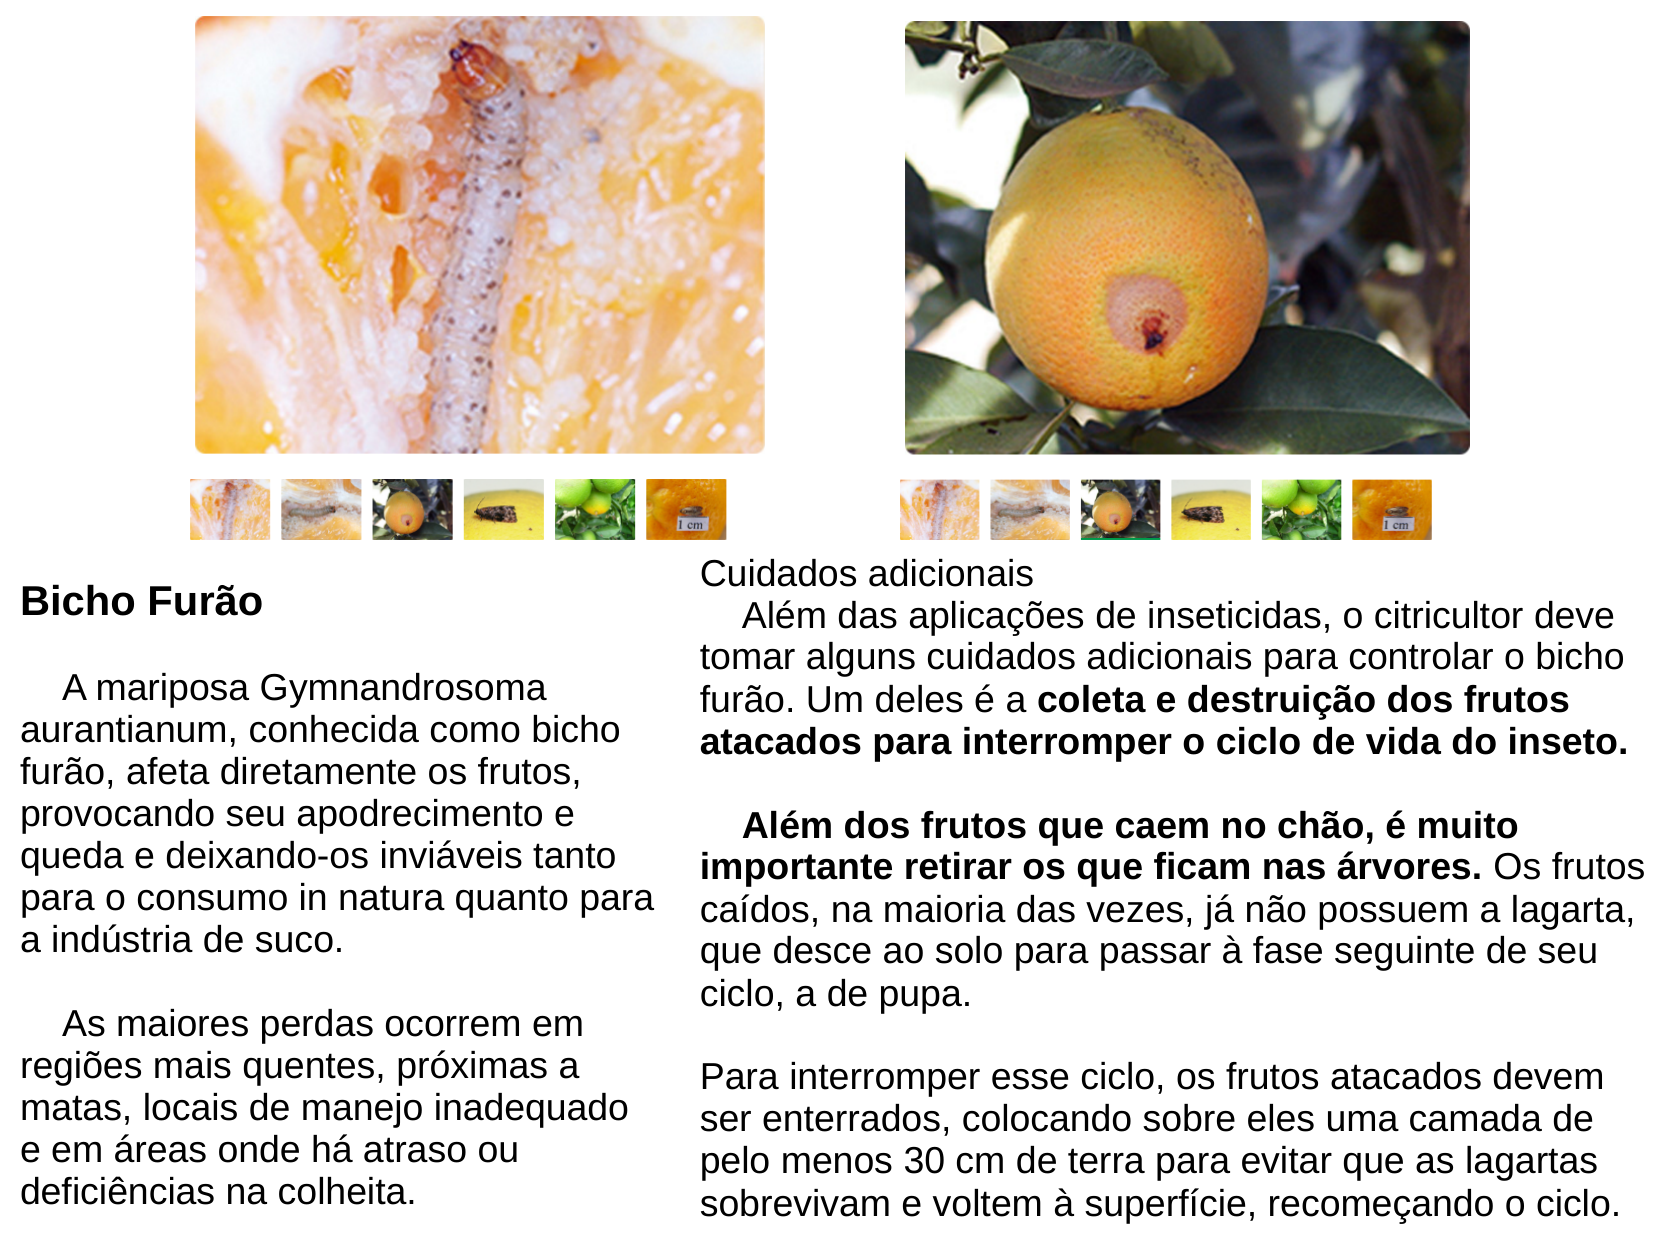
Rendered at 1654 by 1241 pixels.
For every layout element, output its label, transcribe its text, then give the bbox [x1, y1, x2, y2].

picture [183, 11, 772, 544]
text_box Bicho Furão A mariposa Gymnandrosoma aurantianum, conhecida como bicho furão, afeta diretamente os frutos, provocando seu apodrecimento e queda e deixando-os inviáveis tanto para o consumo in natura quanto para a indústria de suco. As maiores perdas ocorrem em regiões mais quentes, próximas a matas, locais de manejo inadequado e em áreas onde há atraso ou deficiências na colheita. [5, 570, 674, 1220]
text_box Cuidados adicionais Além das aplicações de inseticidas, o citricultor deve tomar alguns cuidados adicionais para controlar o bicho furão. Um deles é a coleta e destruição dos frutos atacados para interromper o ciclo de vida do inseto. Além dos frutos que caem no chão, é muito importante retirar os que ficam nas árvores. Os frutos caídos, na maioria das vezes, já não possuem a lagarta, que desce ao solo para passar à fase seguinte de seu ciclo, a de pupa. Para interromper esse ciclo, os frutos atacados devem ser enterrados, colocando sobre eles uma camada de pelo menos 30 cm de terra para evitar que as lagartas sobrevivam e voltem à superfície, recomeçando o ciclo. [685, 544, 1654, 1232]
picture [900, 16, 1477, 544]
